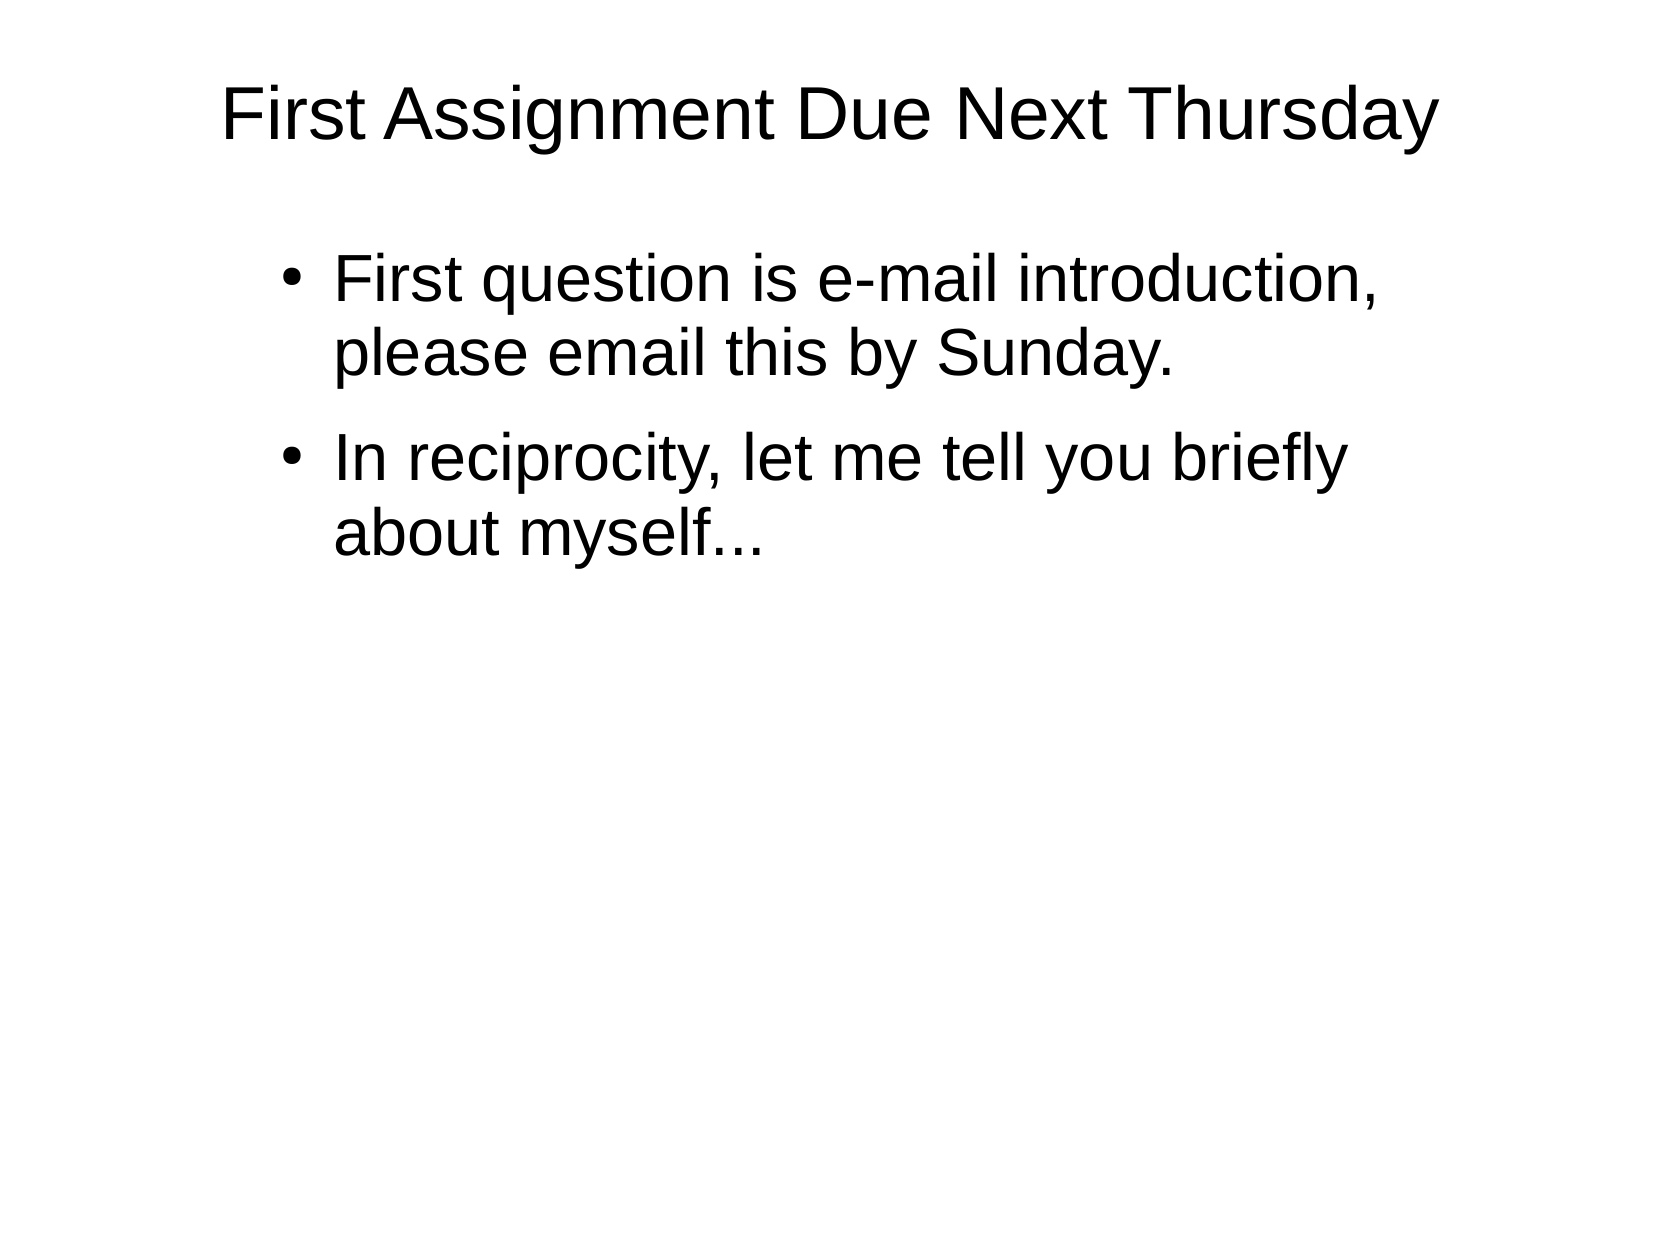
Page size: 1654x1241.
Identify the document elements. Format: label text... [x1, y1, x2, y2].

title First Assignment Due Next Thursday [86, 17, 1576, 211]
list First question is e-mail introduction, please email this by Sunday. In reciprocity, let me tell you briefly about myself... [262, 240, 1493, 1045]
